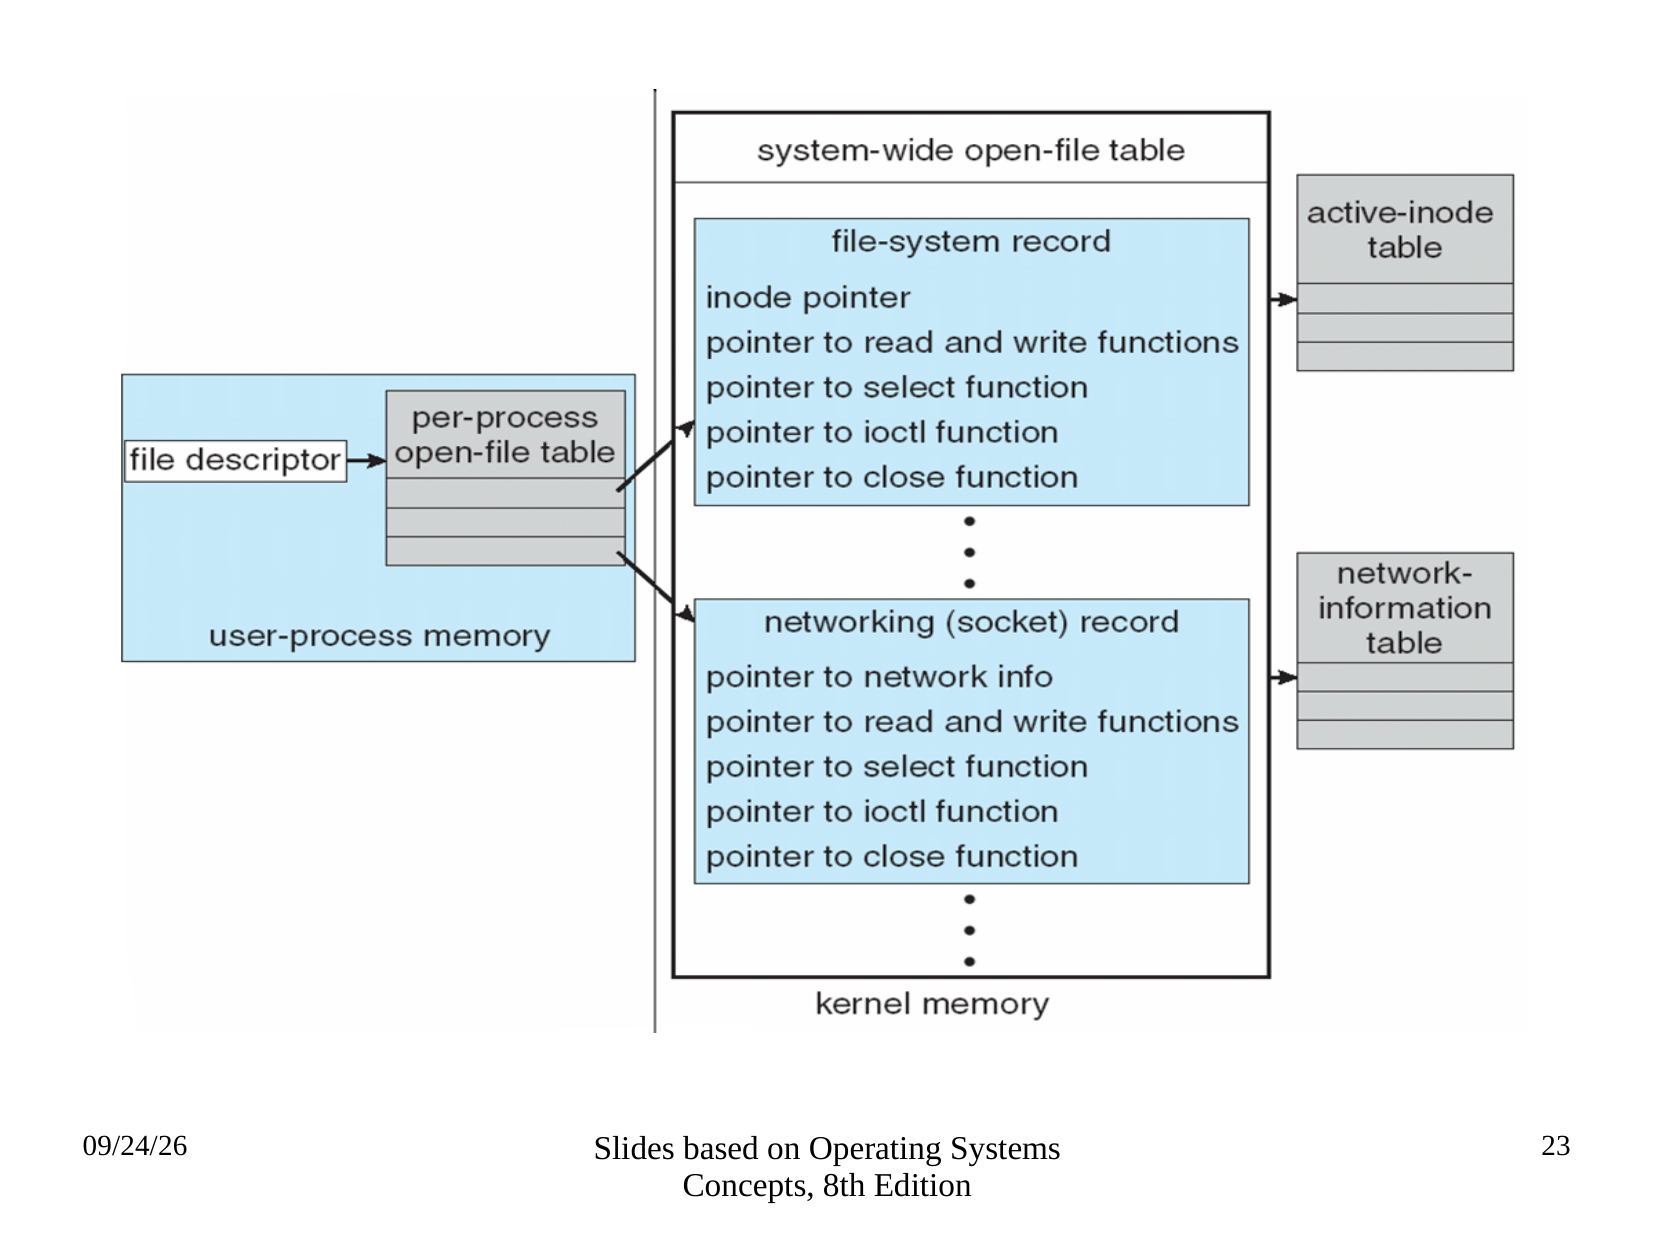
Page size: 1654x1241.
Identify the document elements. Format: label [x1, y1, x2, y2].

picture [120, 89, 1531, 1033]
